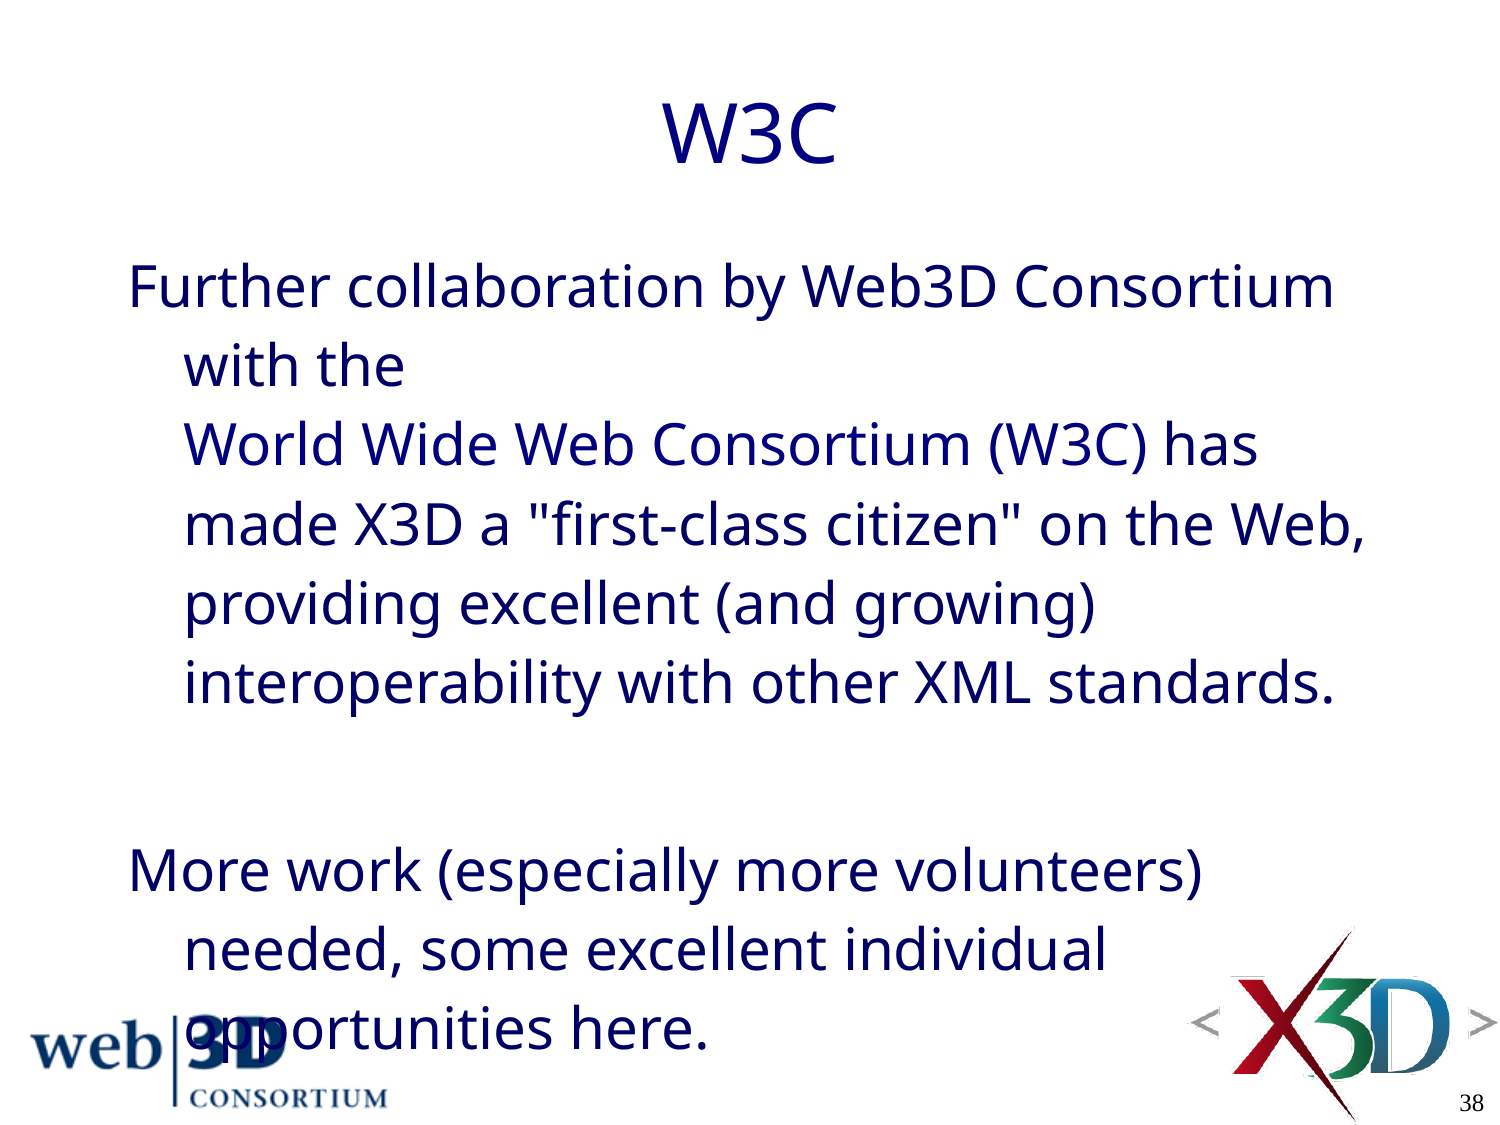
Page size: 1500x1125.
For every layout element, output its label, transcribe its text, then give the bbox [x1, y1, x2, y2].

title W3C [112, 29, 1388, 233]
picture [12, 998, 413, 1118]
picture [1187, 926, 1500, 1125]
list Further collaboration by Web3D Consortium with the World Wide Web Consortium (W3C) has made X3D a "first-class citizen" on the Web, providing excellent (and growing) interoperability with other XML standards. More work (especially more volunteers) needed, some excellent individual opportunities here. [112, 237, 1388, 1016]
